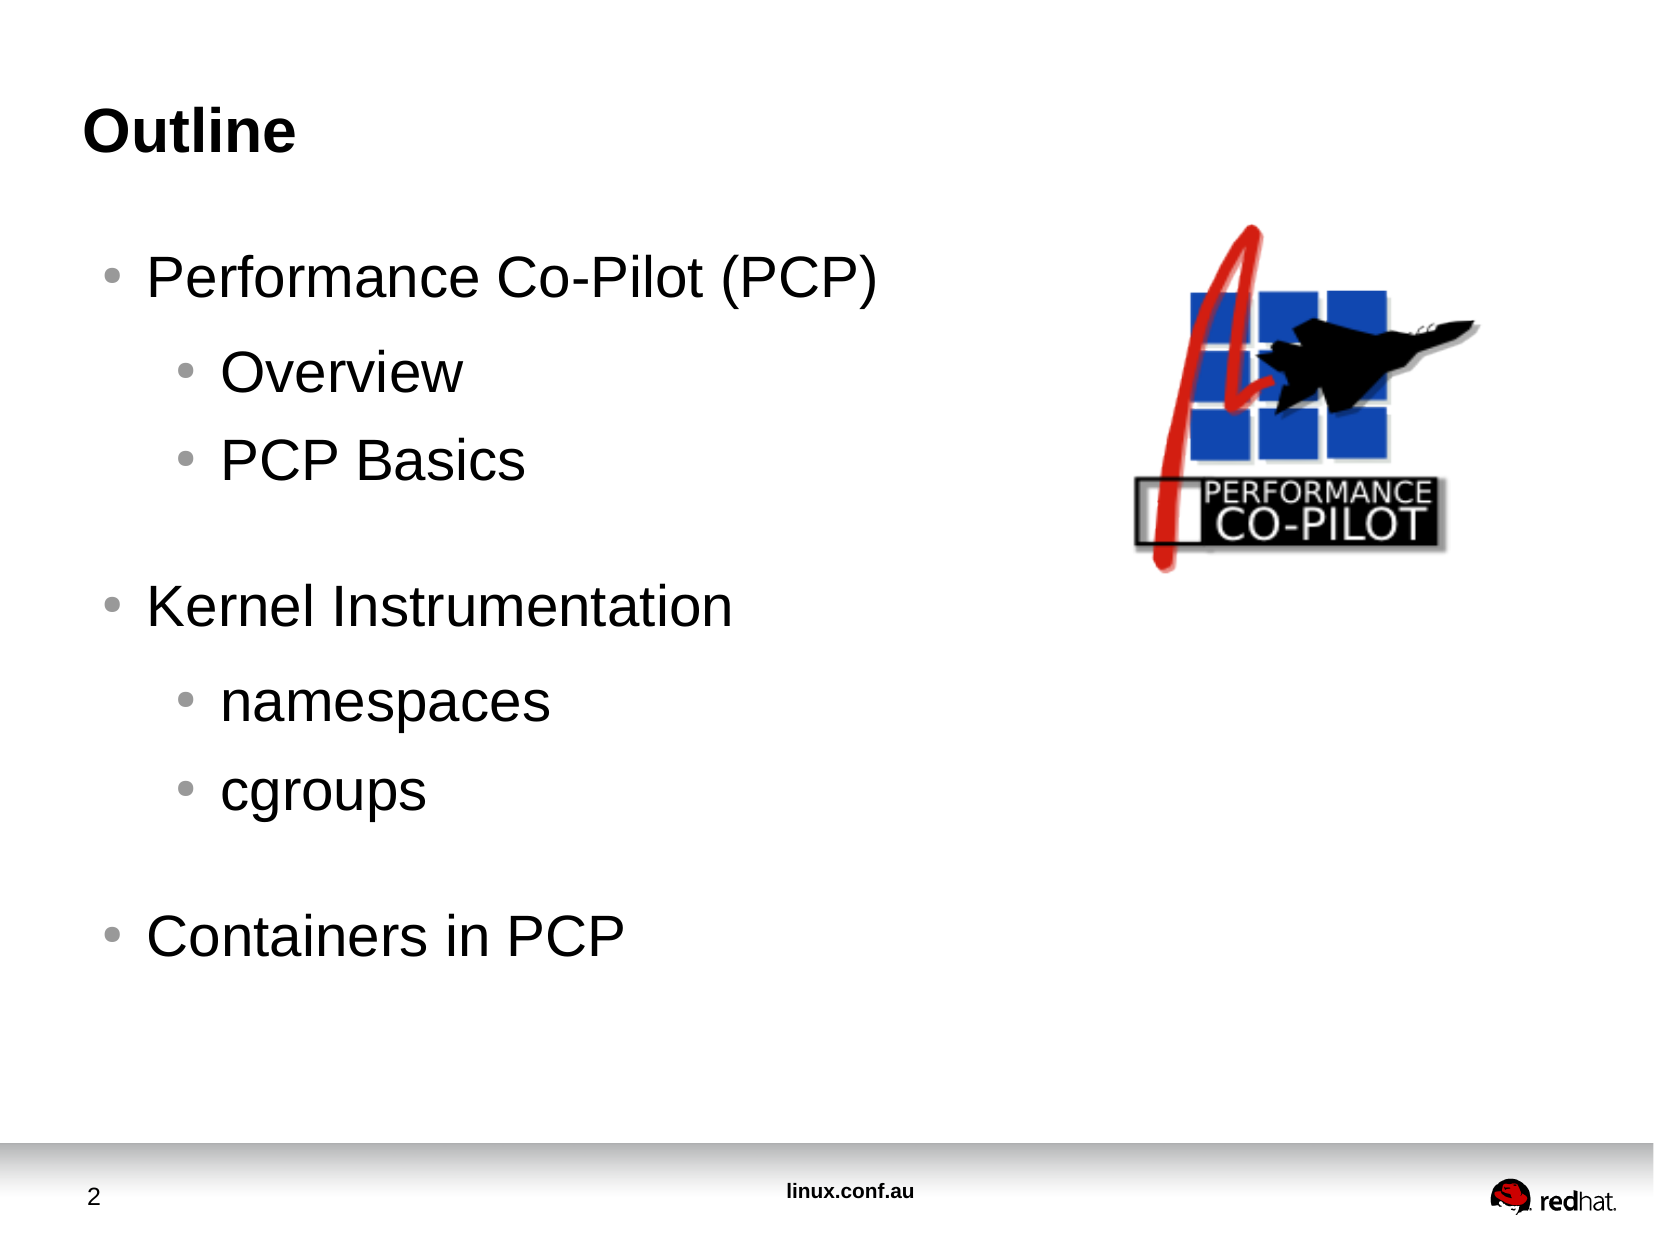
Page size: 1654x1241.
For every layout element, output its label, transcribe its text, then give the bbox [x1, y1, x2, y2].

title Outline [82, 37, 1571, 226]
picture [1117, 212, 1494, 591]
list Performance Co-Pilot (PCP) Overview PCP Basics Kernel Instrumentation namespaces cgroups Containers in PCP [86, 244, 1576, 1064]
picture [0, 1143, 1654, 1241]
